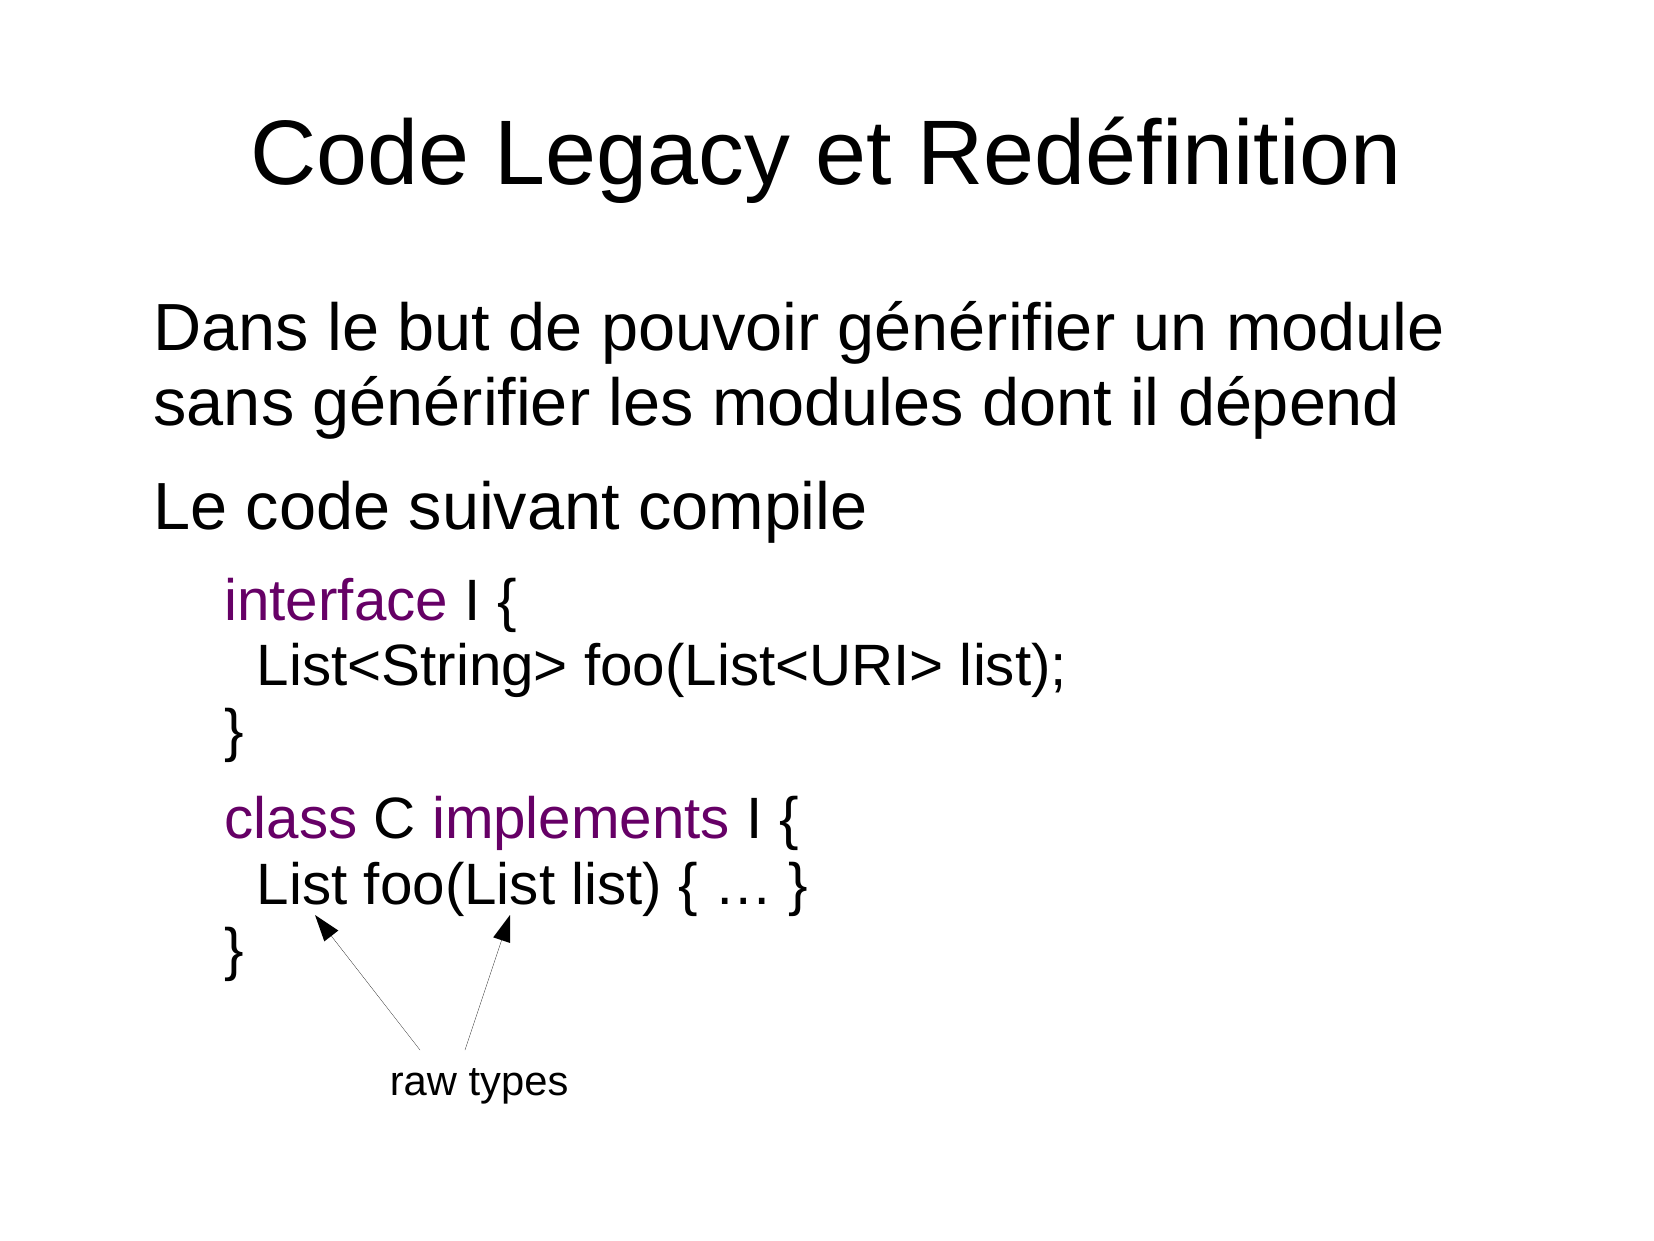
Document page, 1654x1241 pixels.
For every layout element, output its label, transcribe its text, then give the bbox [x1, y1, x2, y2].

list Dans le but de pouvoir générifier un module sans générifier les modules dont il dépend Le code suivant compile interface I { List<String> foo(List<URI> list); } class C implements I { List foo(List list) { … } } [82, 290, 1571, 1156]
text_box raw types [375, 1050, 584, 1112]
title Code Legacy et Redéfinition [82, 49, 1571, 257]
